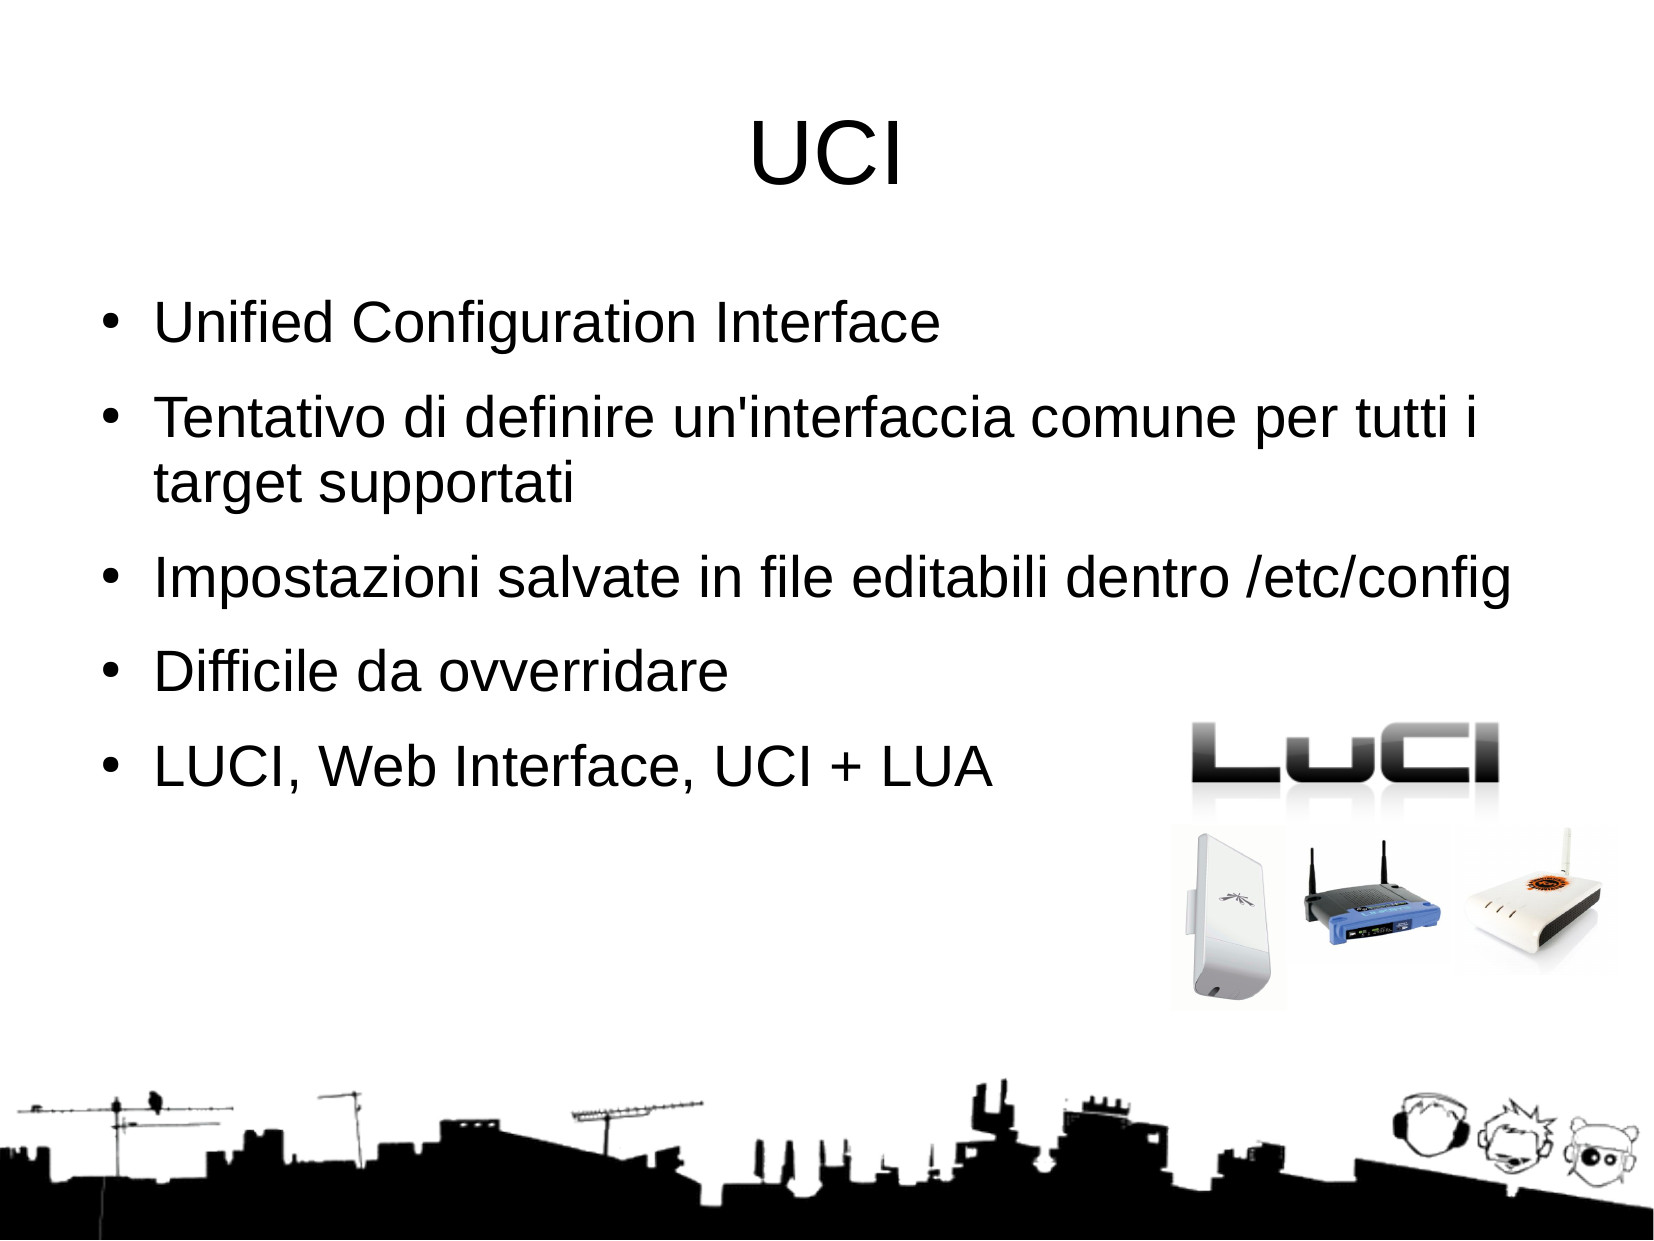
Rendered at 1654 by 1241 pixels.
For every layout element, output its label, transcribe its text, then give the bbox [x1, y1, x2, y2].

picture [0, 1077, 1654, 1240]
picture [1171, 707, 1617, 1011]
list Unified Configuration Interface Tentativo di definire un'interfaccia comune per tutti i target supportati Impostazioni salvate in file editabili dentro /etc/config Difficile da ovverridare LUCI, Web Interface, UCI + LUA [82, 290, 1571, 1094]
title UCI [82, 56, 1571, 250]
